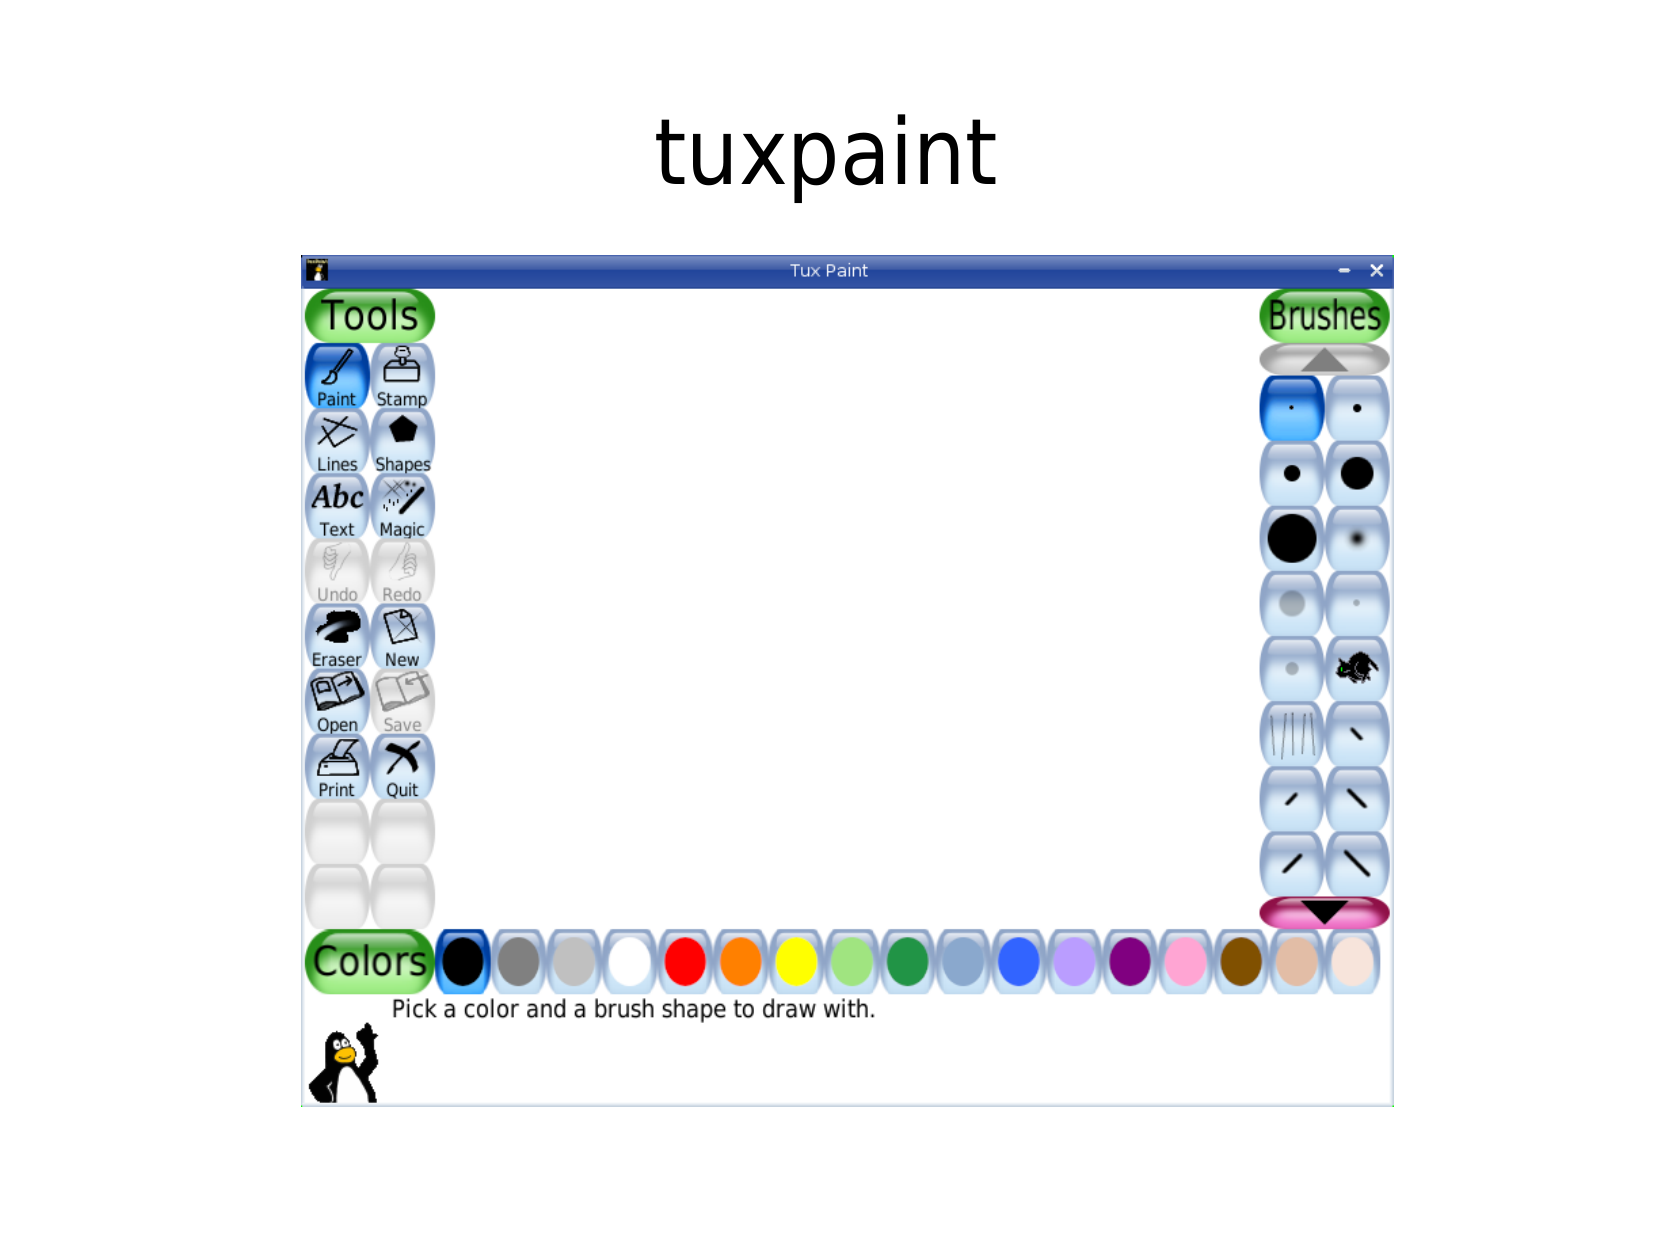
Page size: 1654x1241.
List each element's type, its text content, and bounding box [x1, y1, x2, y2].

title tuxpaint [82, 49, 1571, 257]
picture [301, 255, 1394, 1107]
